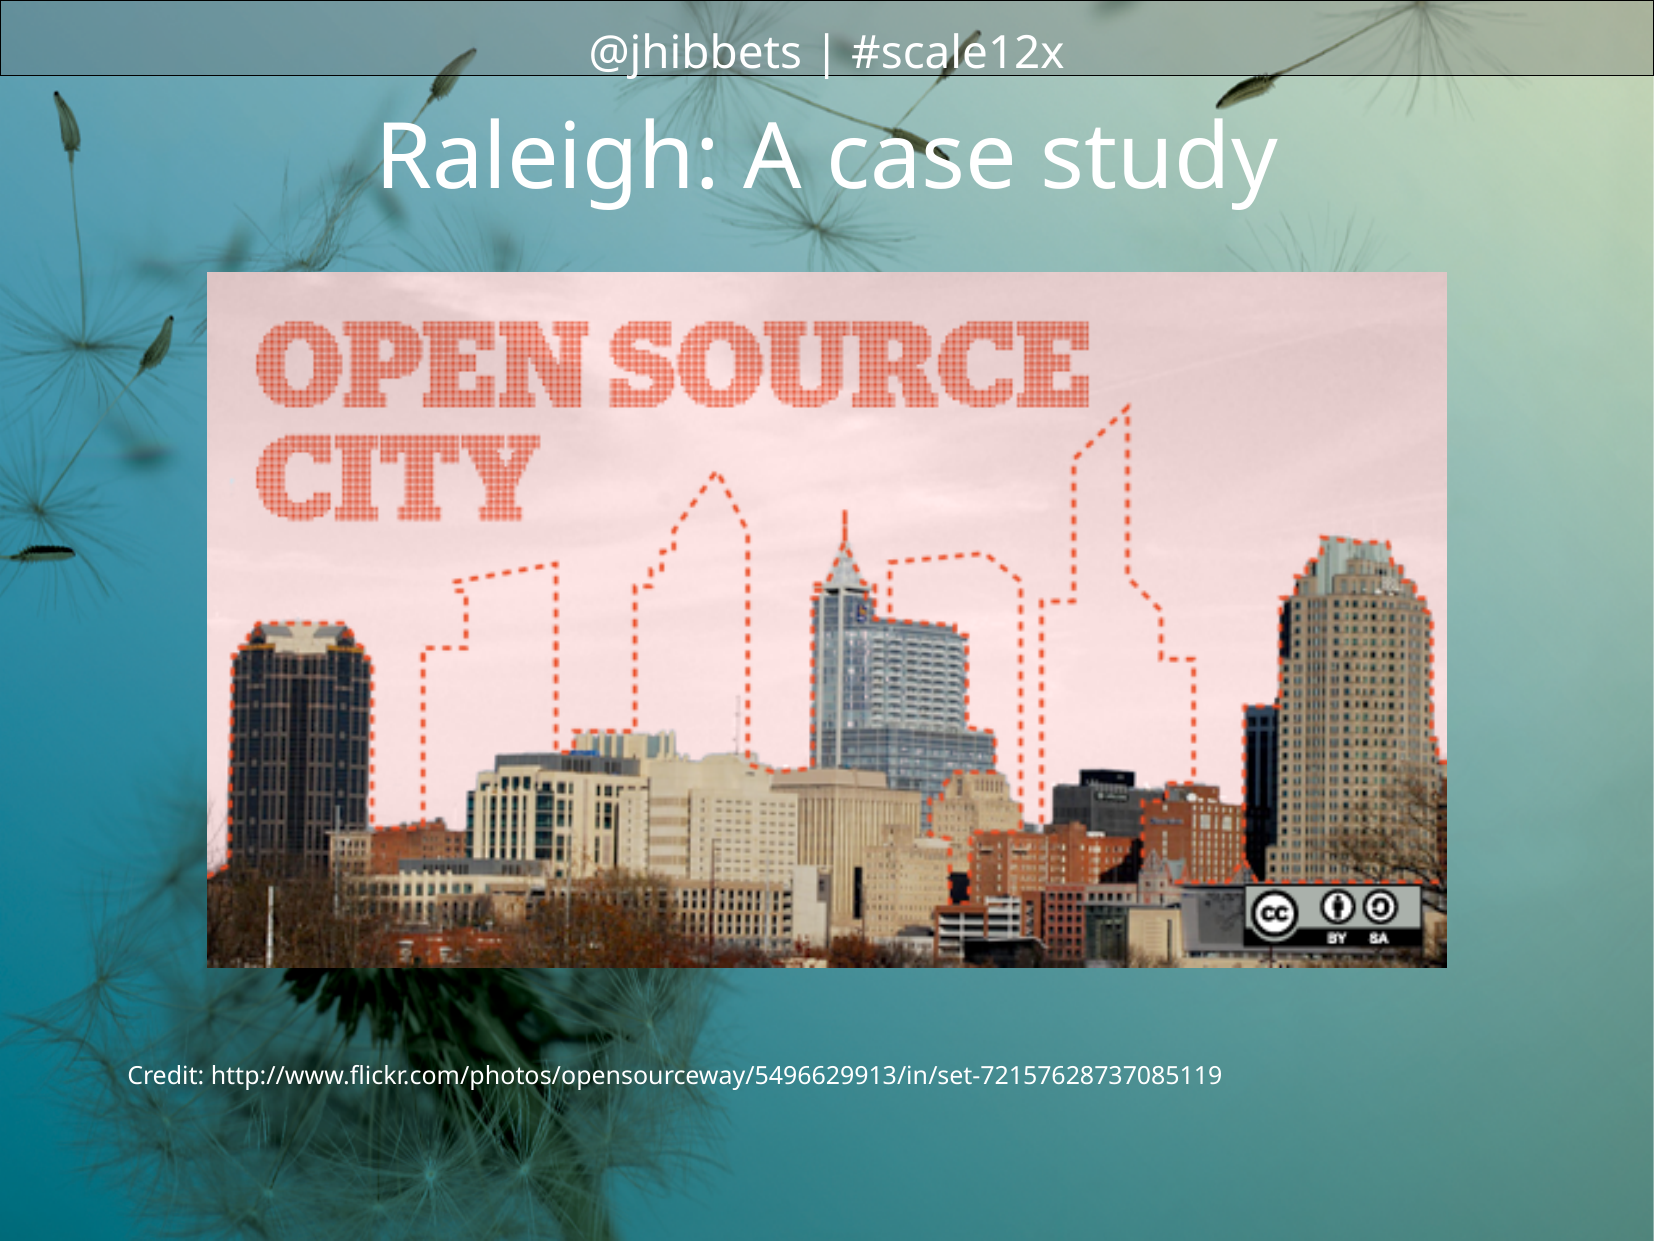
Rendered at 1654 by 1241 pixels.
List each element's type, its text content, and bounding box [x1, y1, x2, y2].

title Raleigh: A case study [82, 49, 1571, 257]
picture [0, 76, 1654, 1241]
text_box Credit: http://www.flickr.com/photos/opensourceway/5496629913/in/set-72157628737085119 [112, 1050, 1230, 1093]
